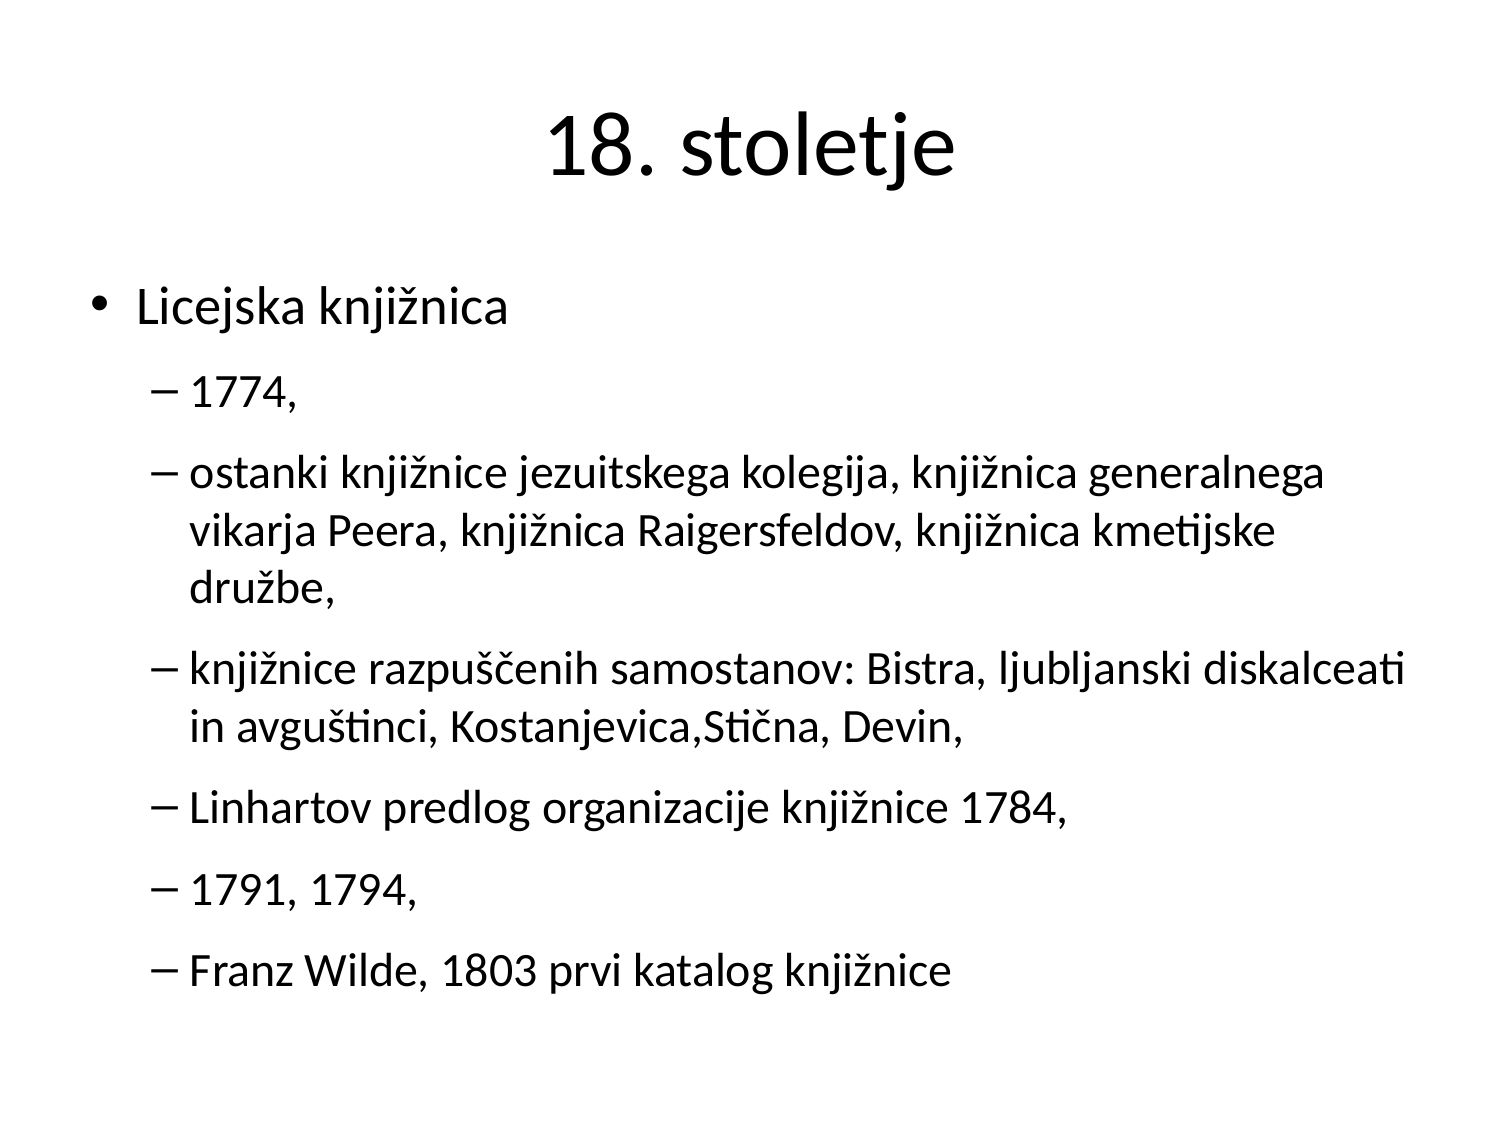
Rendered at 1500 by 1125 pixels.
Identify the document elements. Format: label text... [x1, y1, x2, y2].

title 18. stoletje [75, 45, 1425, 233]
list Licejska knjižnica 1774, ostanki knjižnice jezuitskega kolegija, knjižnica generalnega vikarja Peera, knjižnica Raigersfeldov, knjižnica kmetijske družbe, knjižnice razpuščenih samostanov: Bistra, ljubljanski diskalceati in avguštinci, Kostanjevica,Stična, Devin, Linhartov predlog organizacije knjižnice 1784, 1791, 1794, Franz Wilde, 1803 prvi katalog knjižnice [75, 262, 1425, 1005]
